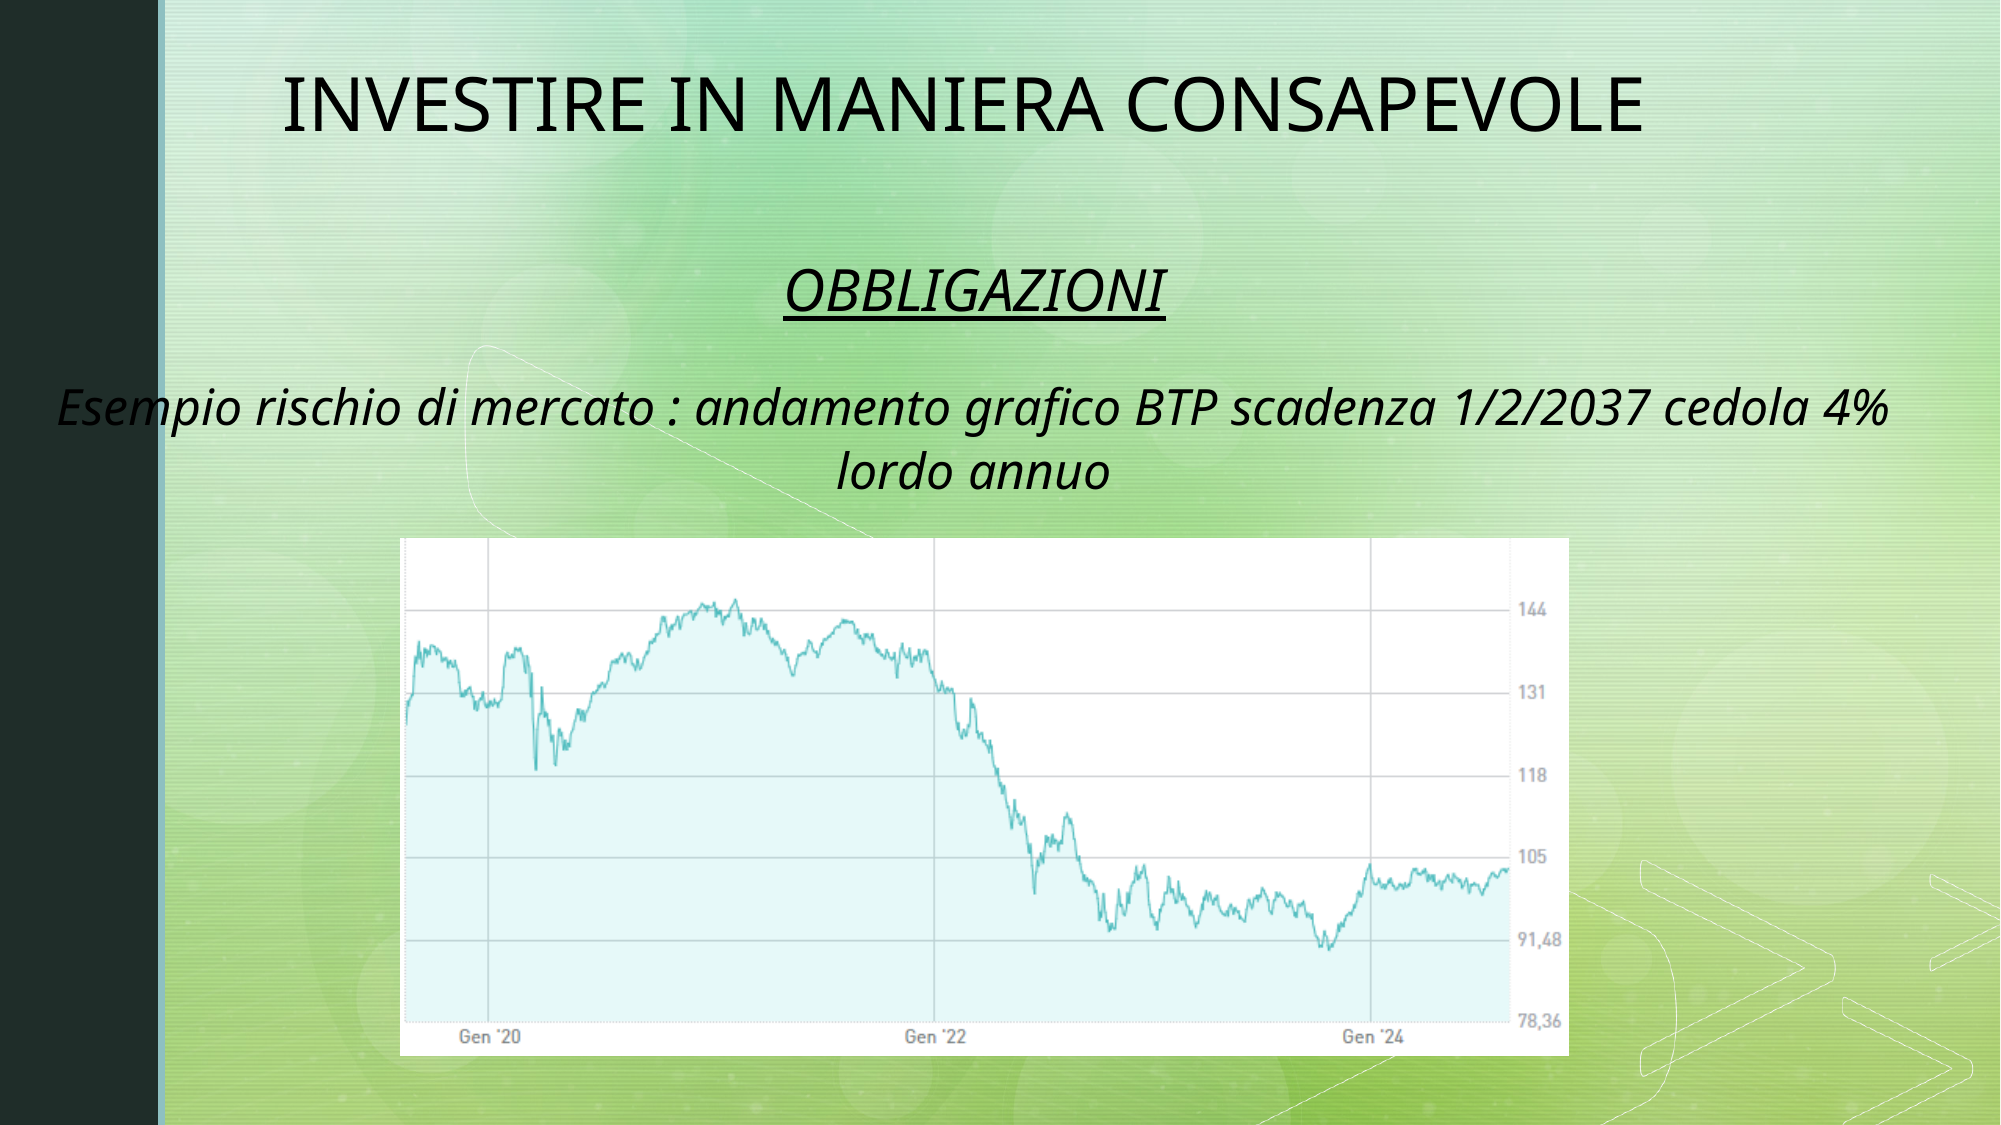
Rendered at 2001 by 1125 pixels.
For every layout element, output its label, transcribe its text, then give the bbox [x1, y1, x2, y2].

picture [400, 538, 1569, 1056]
text_box INVESTIRE IN MANIERA CONSAPEVOLE OBBLIGAZIONI Esempio rischio di mercato : andamento grafico BTP scadenza 1/2/2037 cedola 4% lordo annuo [41, 42, 1959, 915]
